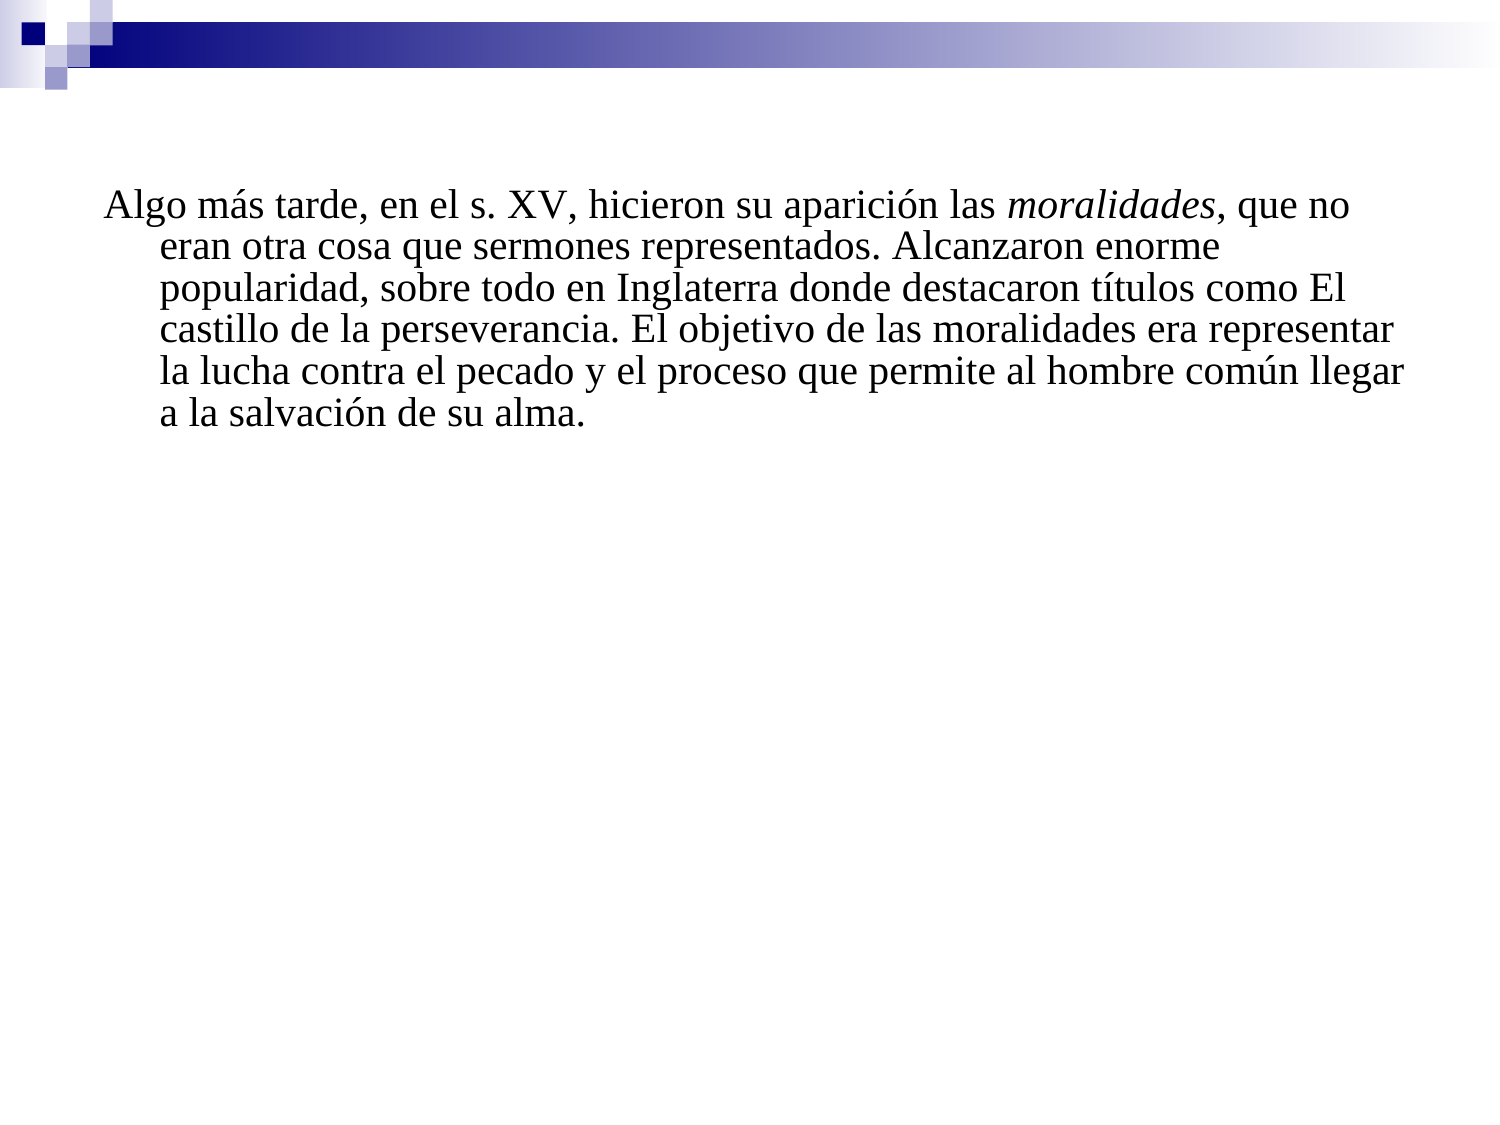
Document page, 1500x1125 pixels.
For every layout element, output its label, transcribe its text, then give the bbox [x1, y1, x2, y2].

list Algo más tarde, en el s. XV, hicieron su aparición las moralidades, que no eran otra cosa que sermones representados. Alcanzaron enorme popularidad, sobre todo en Inglaterra donde destacaron títulos como El castillo de la perseverancia. El objetivo de las moralidades era representar la lucha contra el pecado y el proceso que permite al hombre común llegar a la salvación de su alma. [88, 177, 1439, 815]
